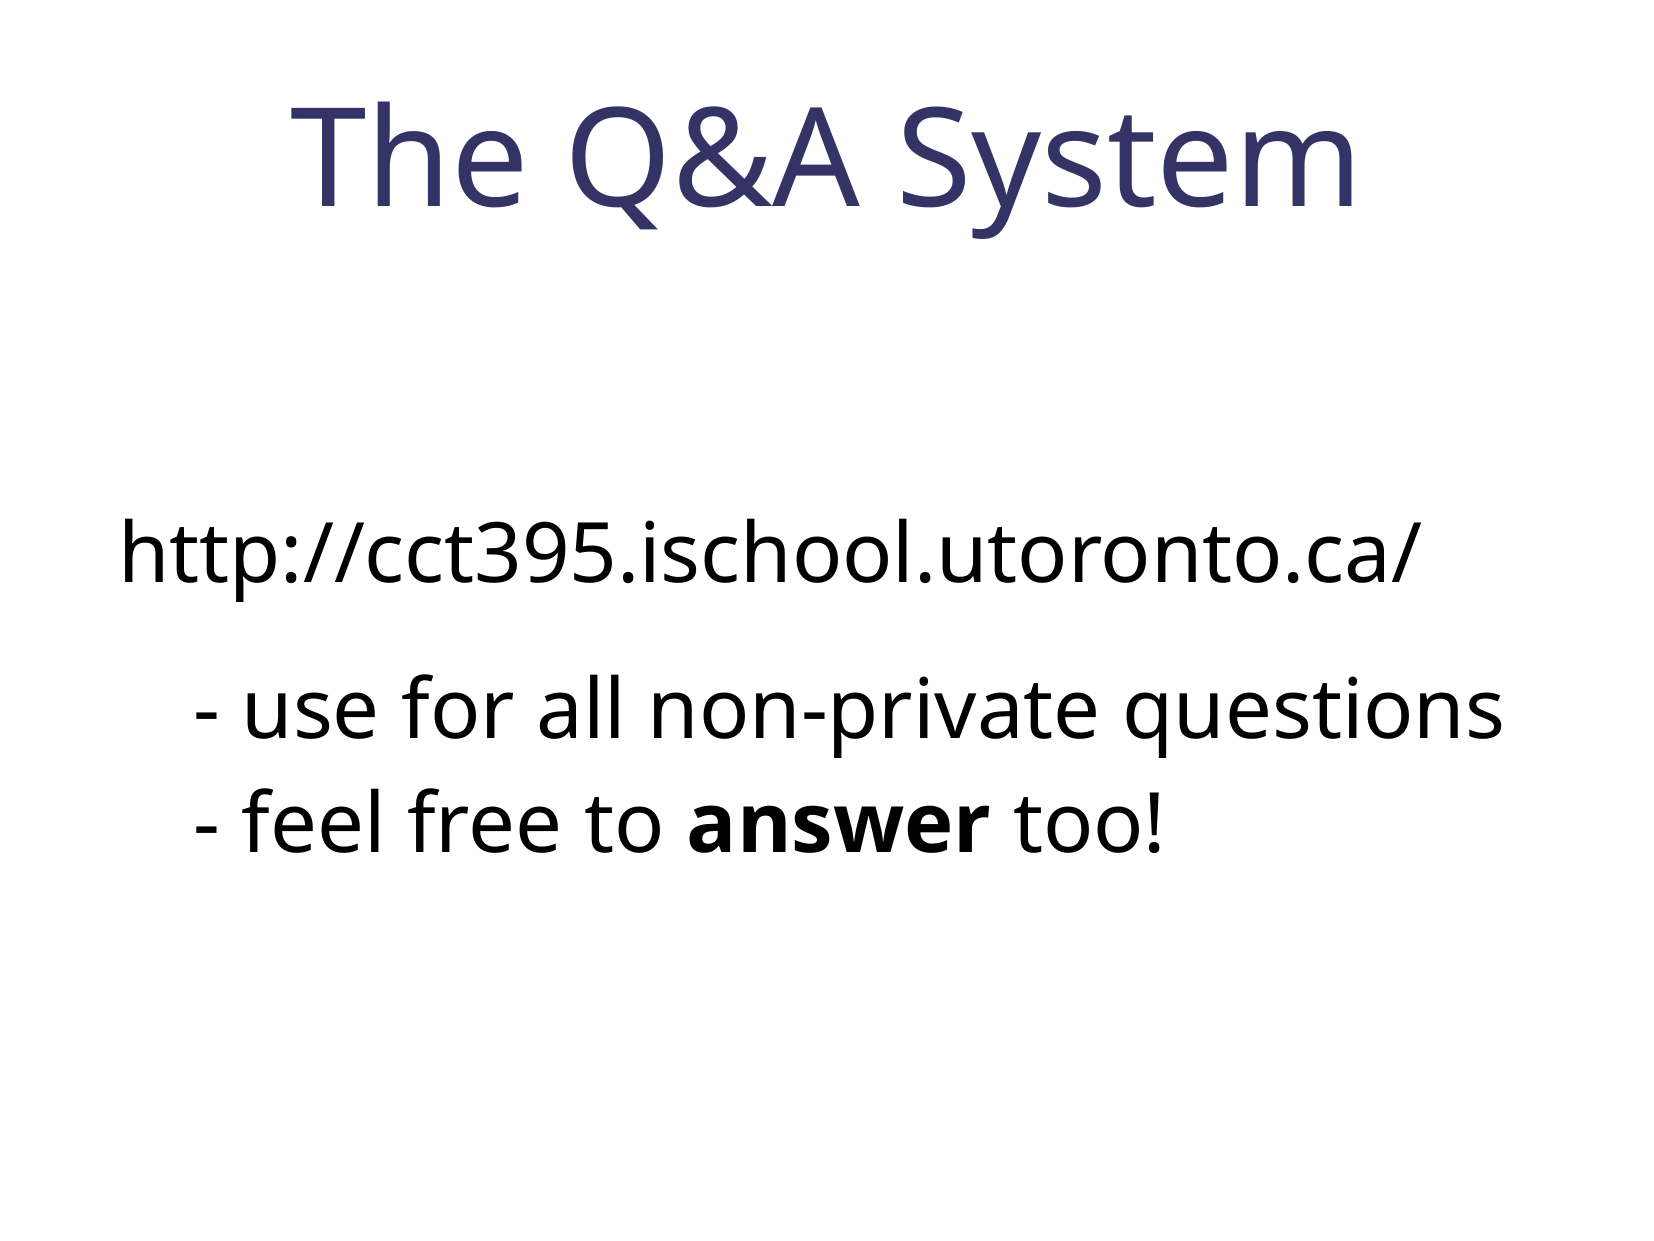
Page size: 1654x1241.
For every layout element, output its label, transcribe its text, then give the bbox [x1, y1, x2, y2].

title The Q&A System [82, 49, 1571, 257]
subtitle http://cct395.ischool.utoronto.ca/ - use for all non-private questions - feel free to answer too! [118, 514, 1654, 857]
